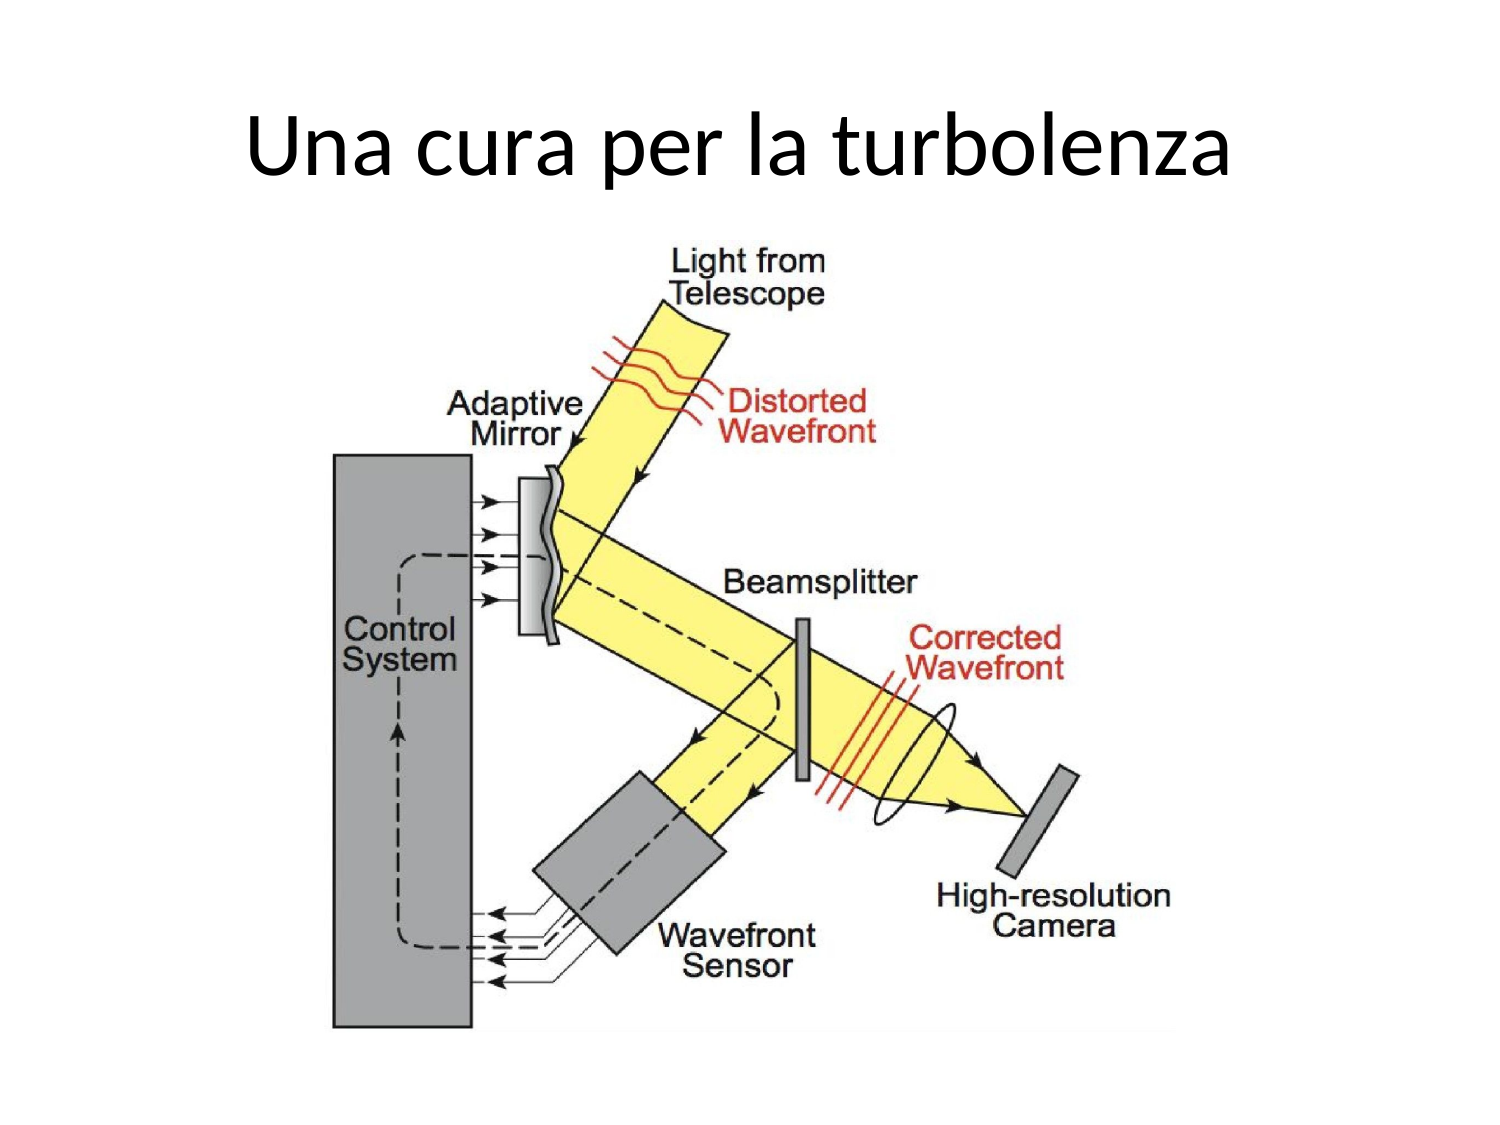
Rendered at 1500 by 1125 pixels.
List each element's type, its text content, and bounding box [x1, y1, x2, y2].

picture [324, 240, 1176, 1035]
text_box Una cura per la turbolenza [75, 45, 1426, 233]
